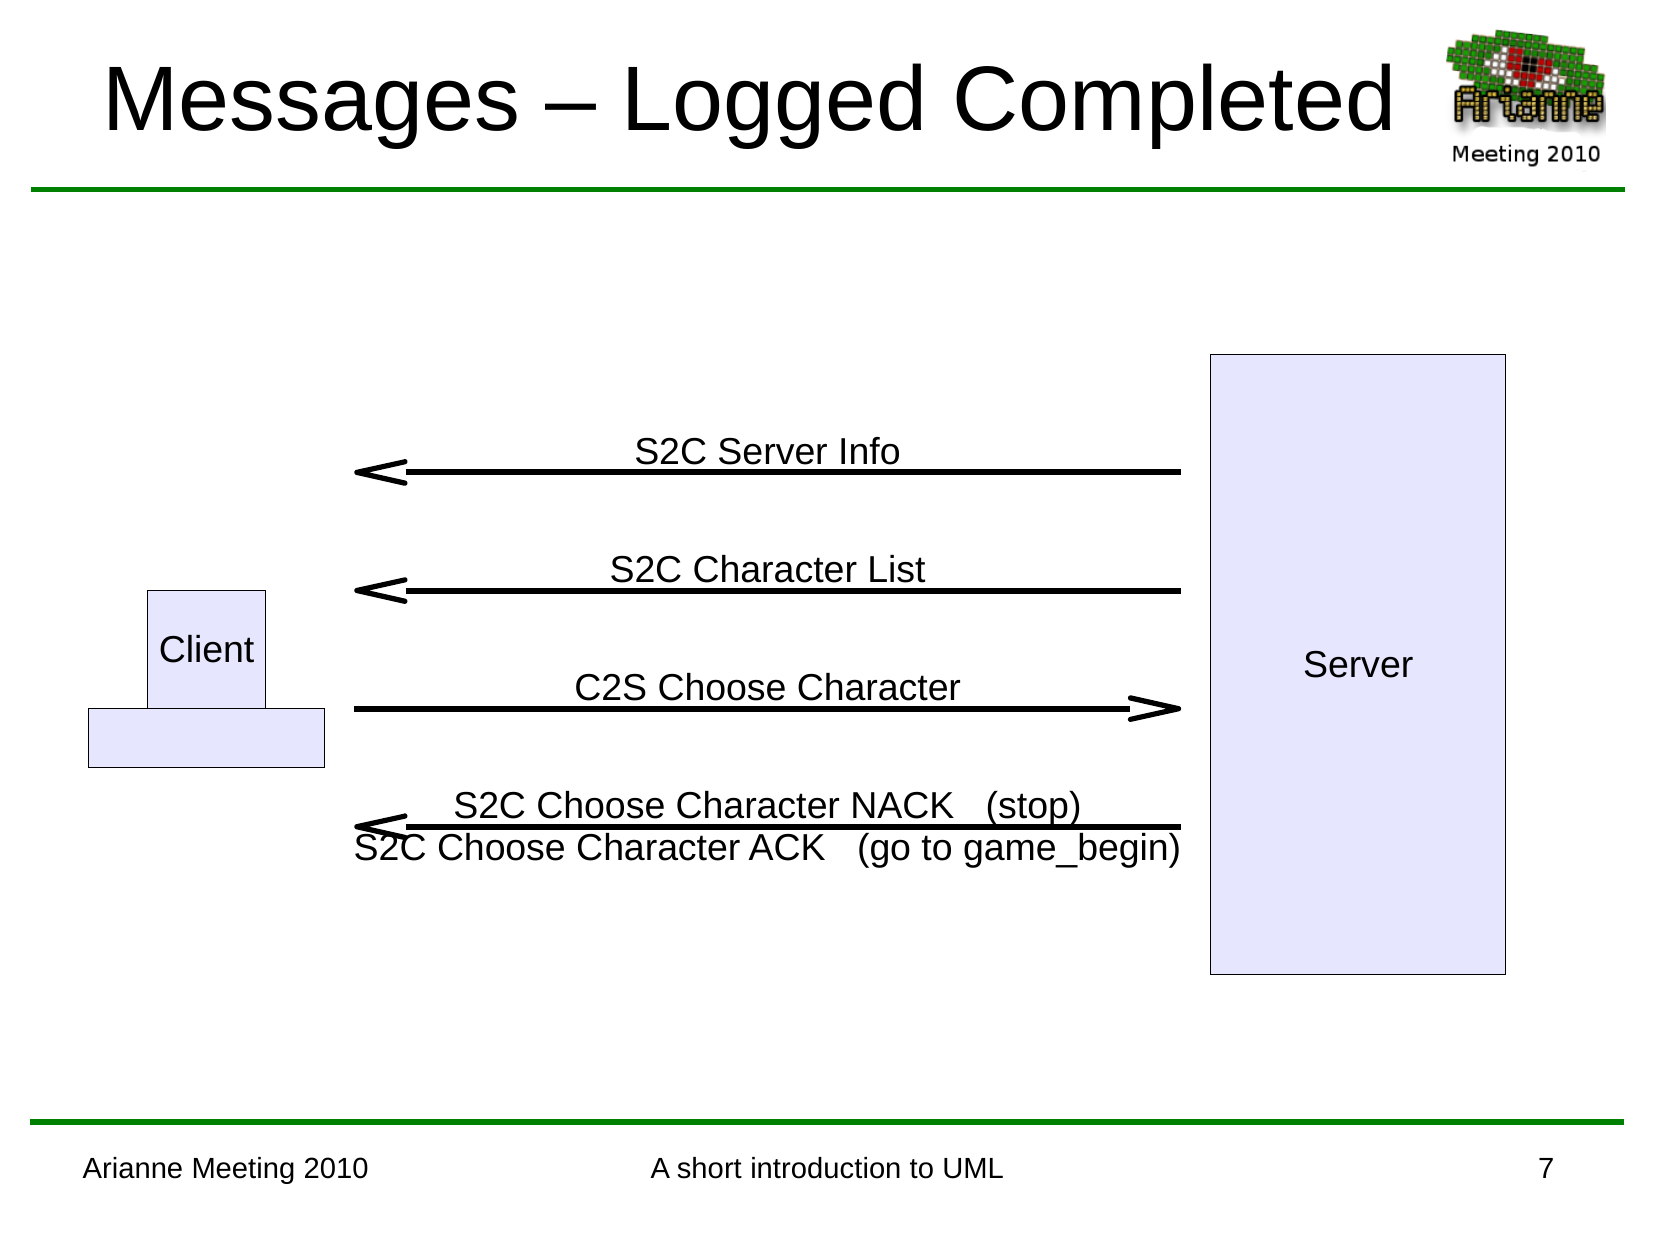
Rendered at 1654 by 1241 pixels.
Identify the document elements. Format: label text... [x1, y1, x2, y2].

text_box [88, 708, 325, 768]
title Messages – Logged Completed [82, 47, 1418, 150]
text_box Server [1210, 354, 1506, 975]
picture [1446, 29, 1606, 178]
text_box Client [147, 590, 266, 708]
